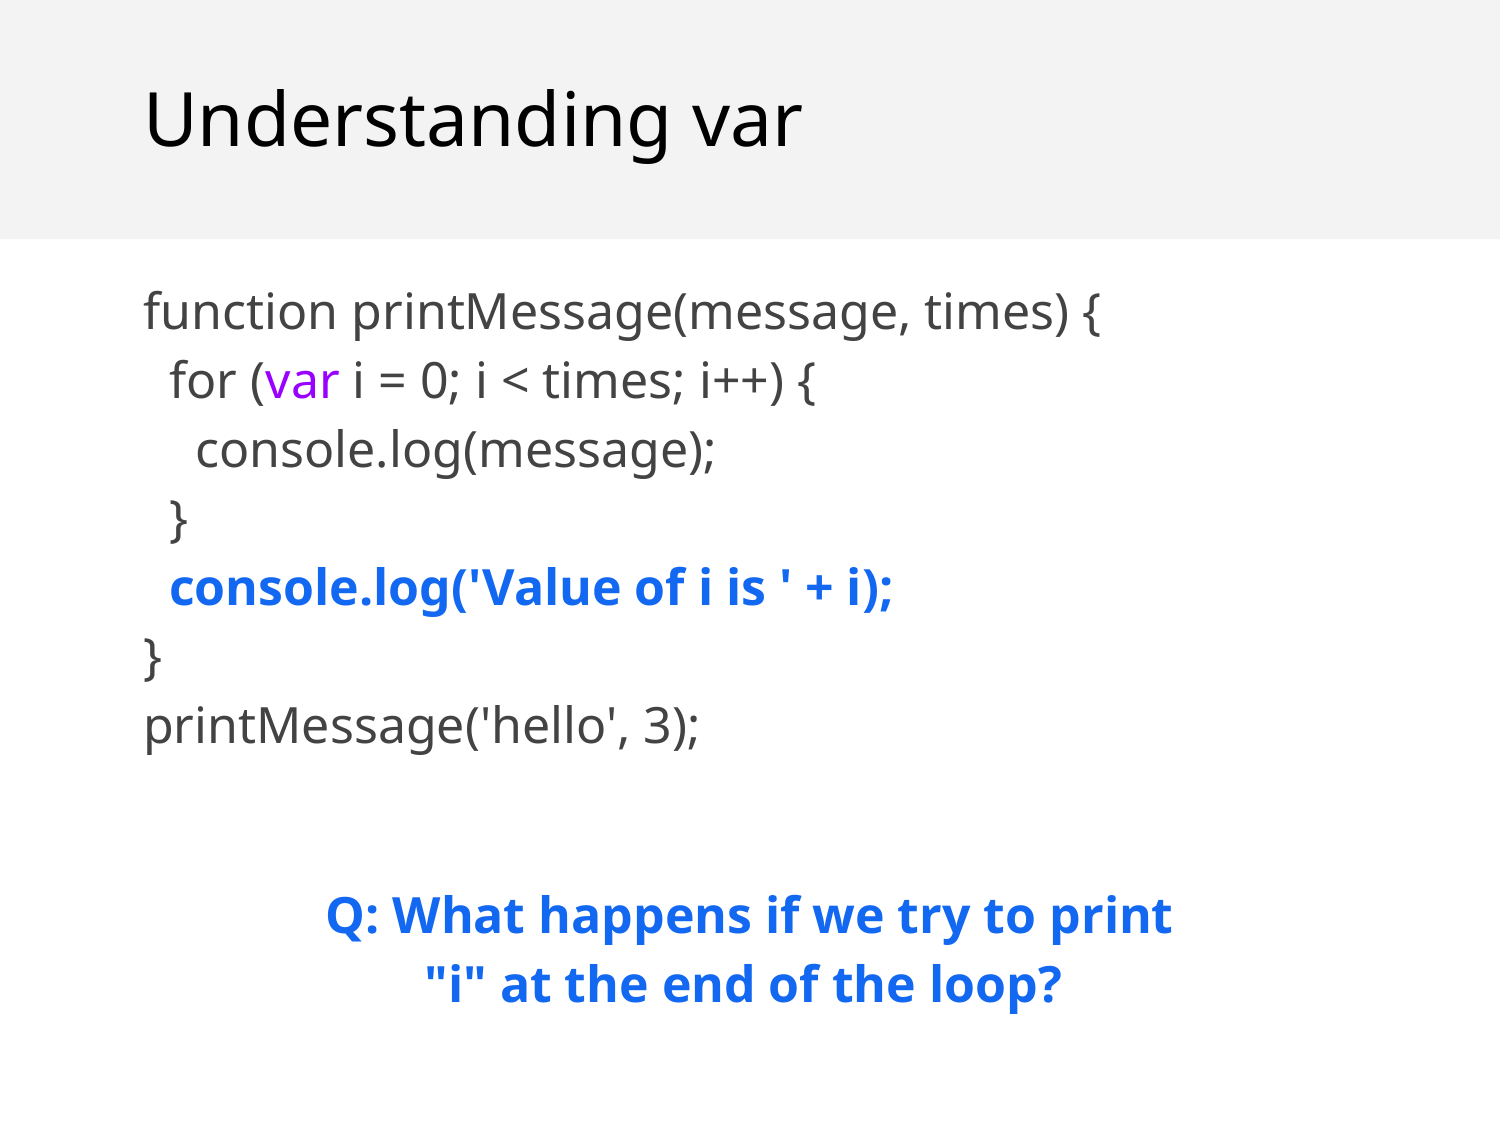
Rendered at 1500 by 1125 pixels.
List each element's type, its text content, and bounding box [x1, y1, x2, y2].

text_box Q: What happens if we try to print "i" at the end of the loop? [285, 815, 1215, 1071]
title Understanding var [128, 56, 1372, 183]
list function printMessage(message, times) { for (var i = 0; i < times; i++) { console.log(message); } console.log('Value of i is ' + i); } printMessage('hello', 3); [128, 255, 1372, 804]
